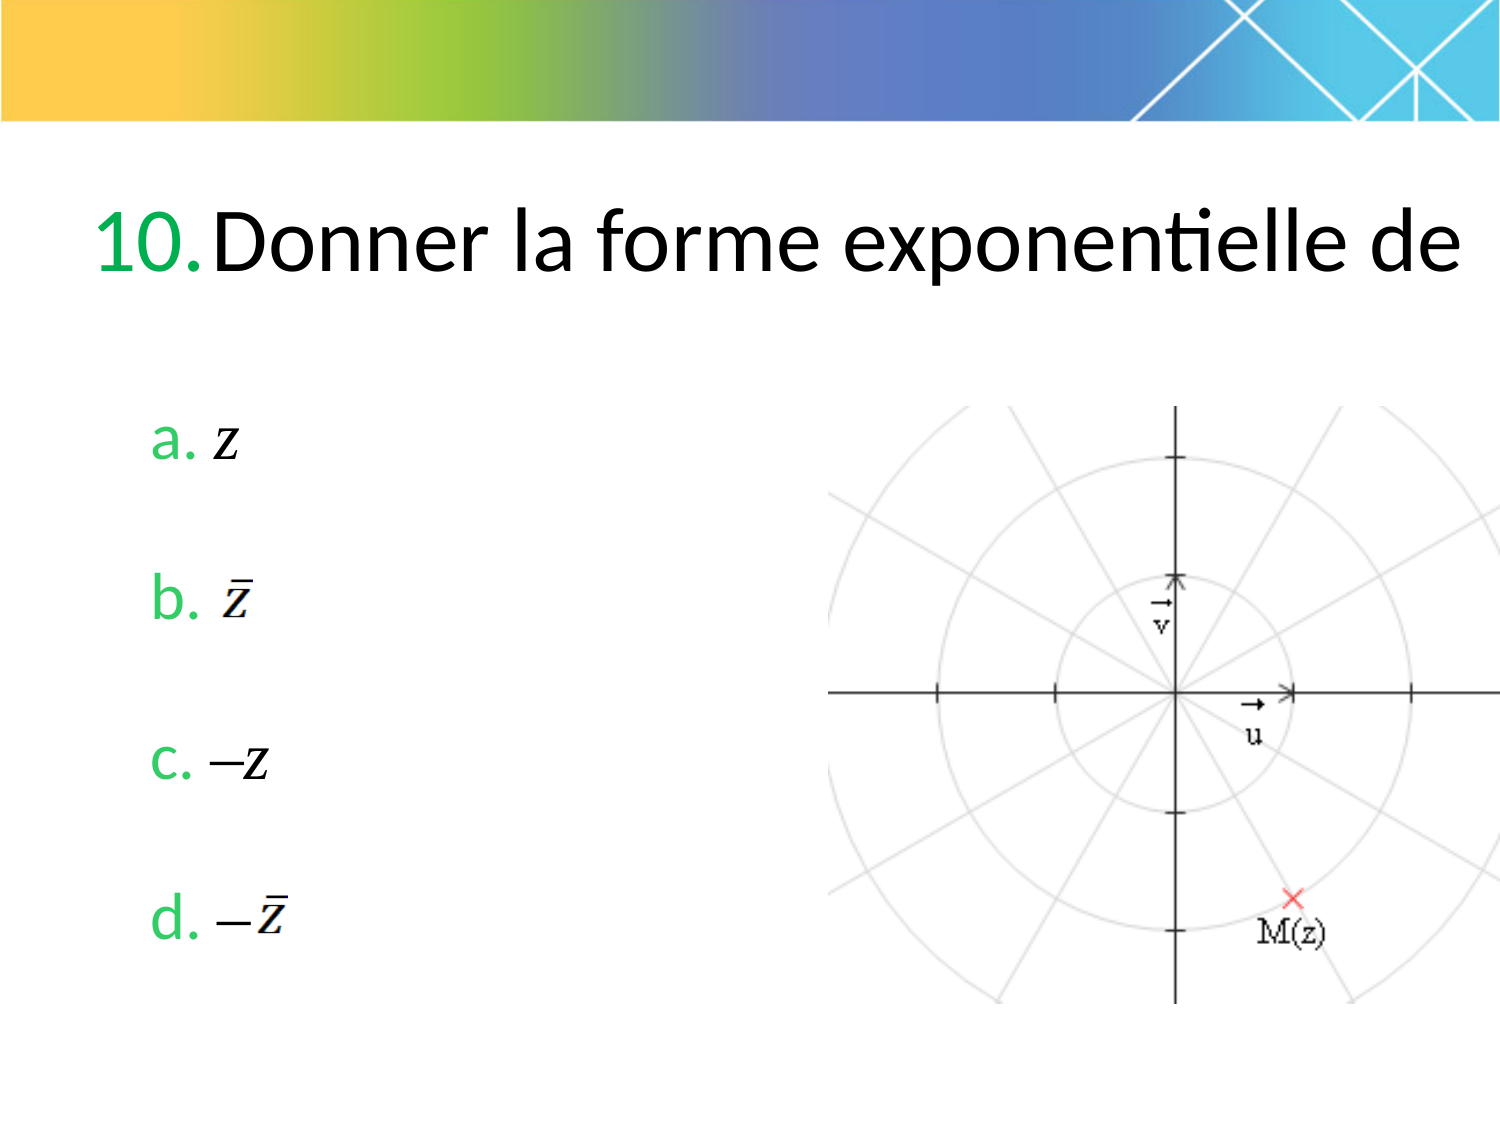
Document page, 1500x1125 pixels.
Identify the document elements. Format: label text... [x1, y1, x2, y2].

picture [257, 878, 288, 948]
picture [222, 562, 253, 632]
text_box a. z b. c. –z d. – [135, 385, 821, 961]
title Donner la forme exponentielle de [75, 163, 1500, 305]
picture [828, 406, 1500, 1004]
picture [0, 0, 1500, 123]
